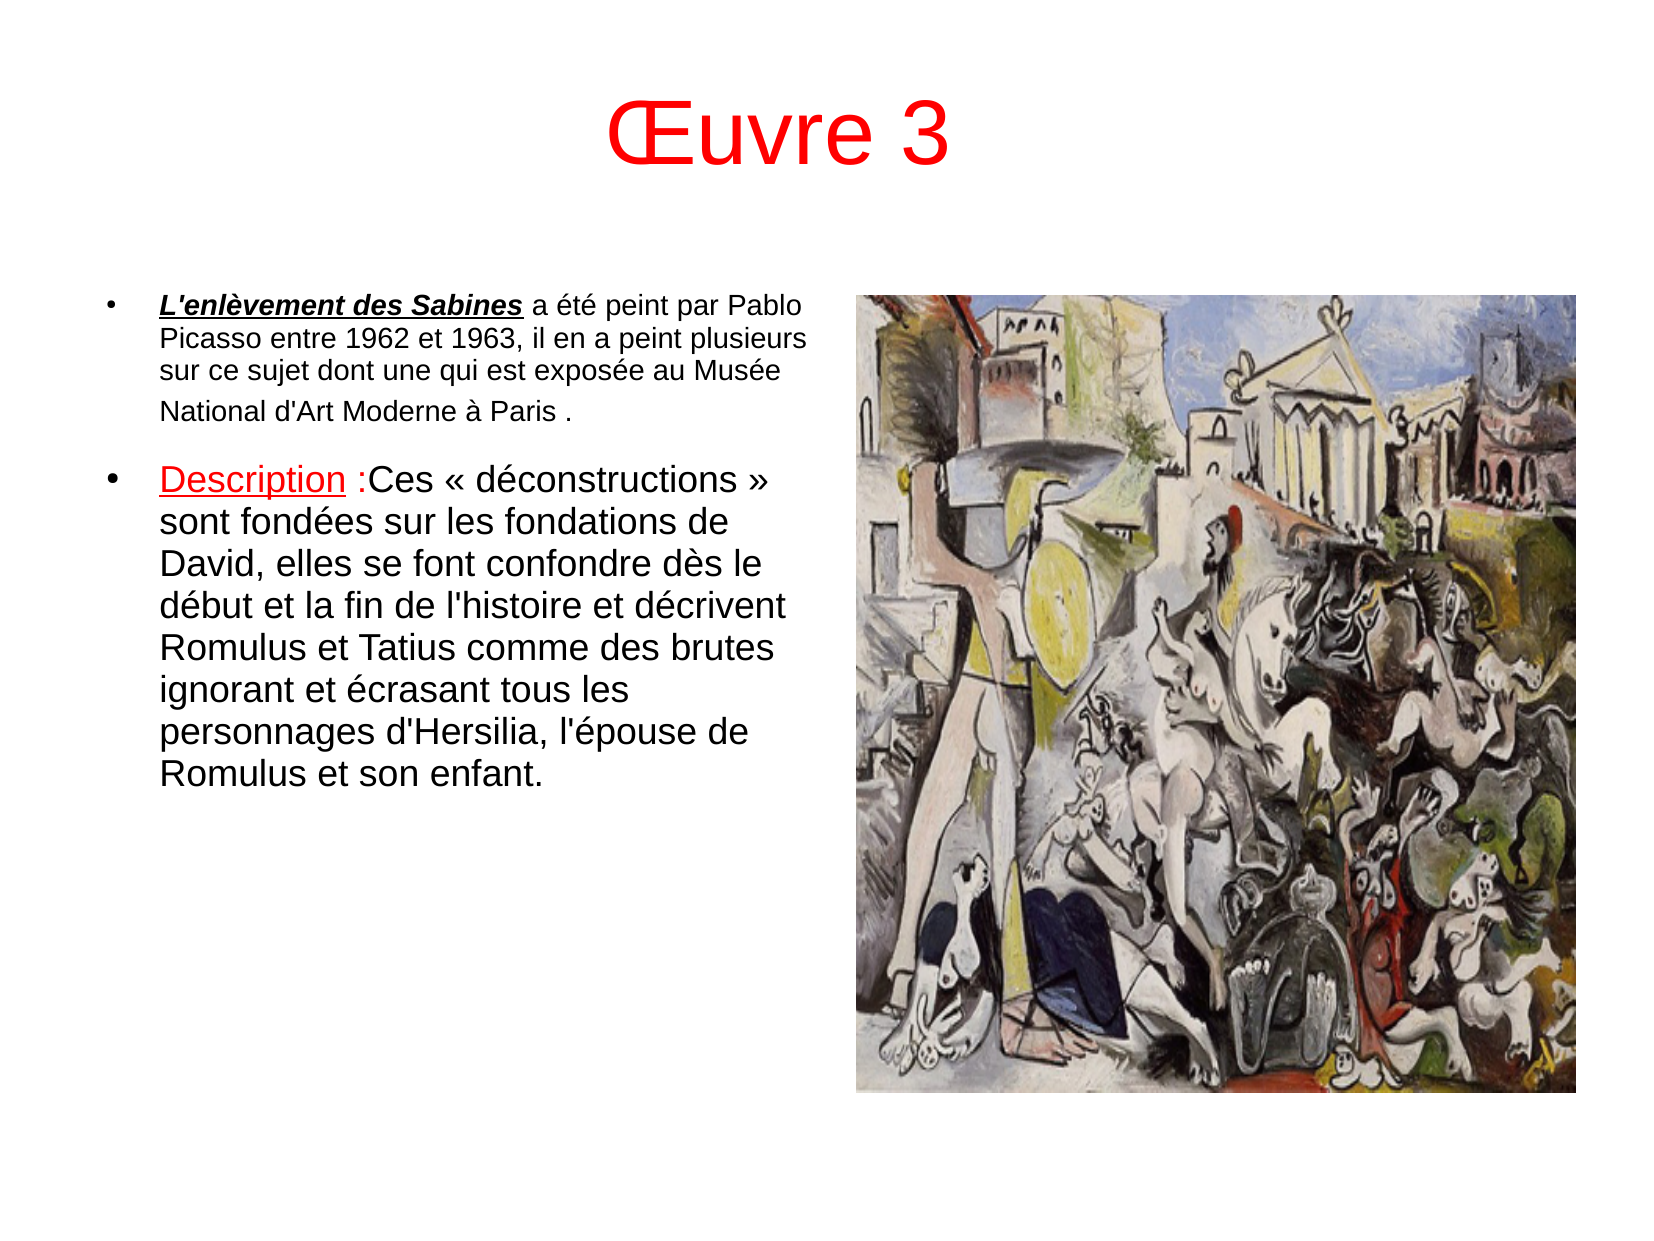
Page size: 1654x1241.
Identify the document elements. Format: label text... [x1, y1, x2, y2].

title Œuvre 3 [47, 29, 1536, 237]
chart [845, 290, 1572, 1109]
picture [856, 295, 1576, 1093]
list L'enlèvement des Sabines a été peint par Pablo Picasso entre 1962 et 1963, il en a peint plusieurs sur ce sujet dont une qui est exposée au Musée National d'Art Moderne à Paris . Description :Ces « déconstructions » sont fondées sur les fondations de David, elles se font confondre dès le début et la fin de l'histoire et décrivent Romulus et Tatius comme des brutes ignorant et écrasant tous les personnages d'Hersilia, l'épouse de Romulus et son enfant. [88, 288, 815, 1093]
